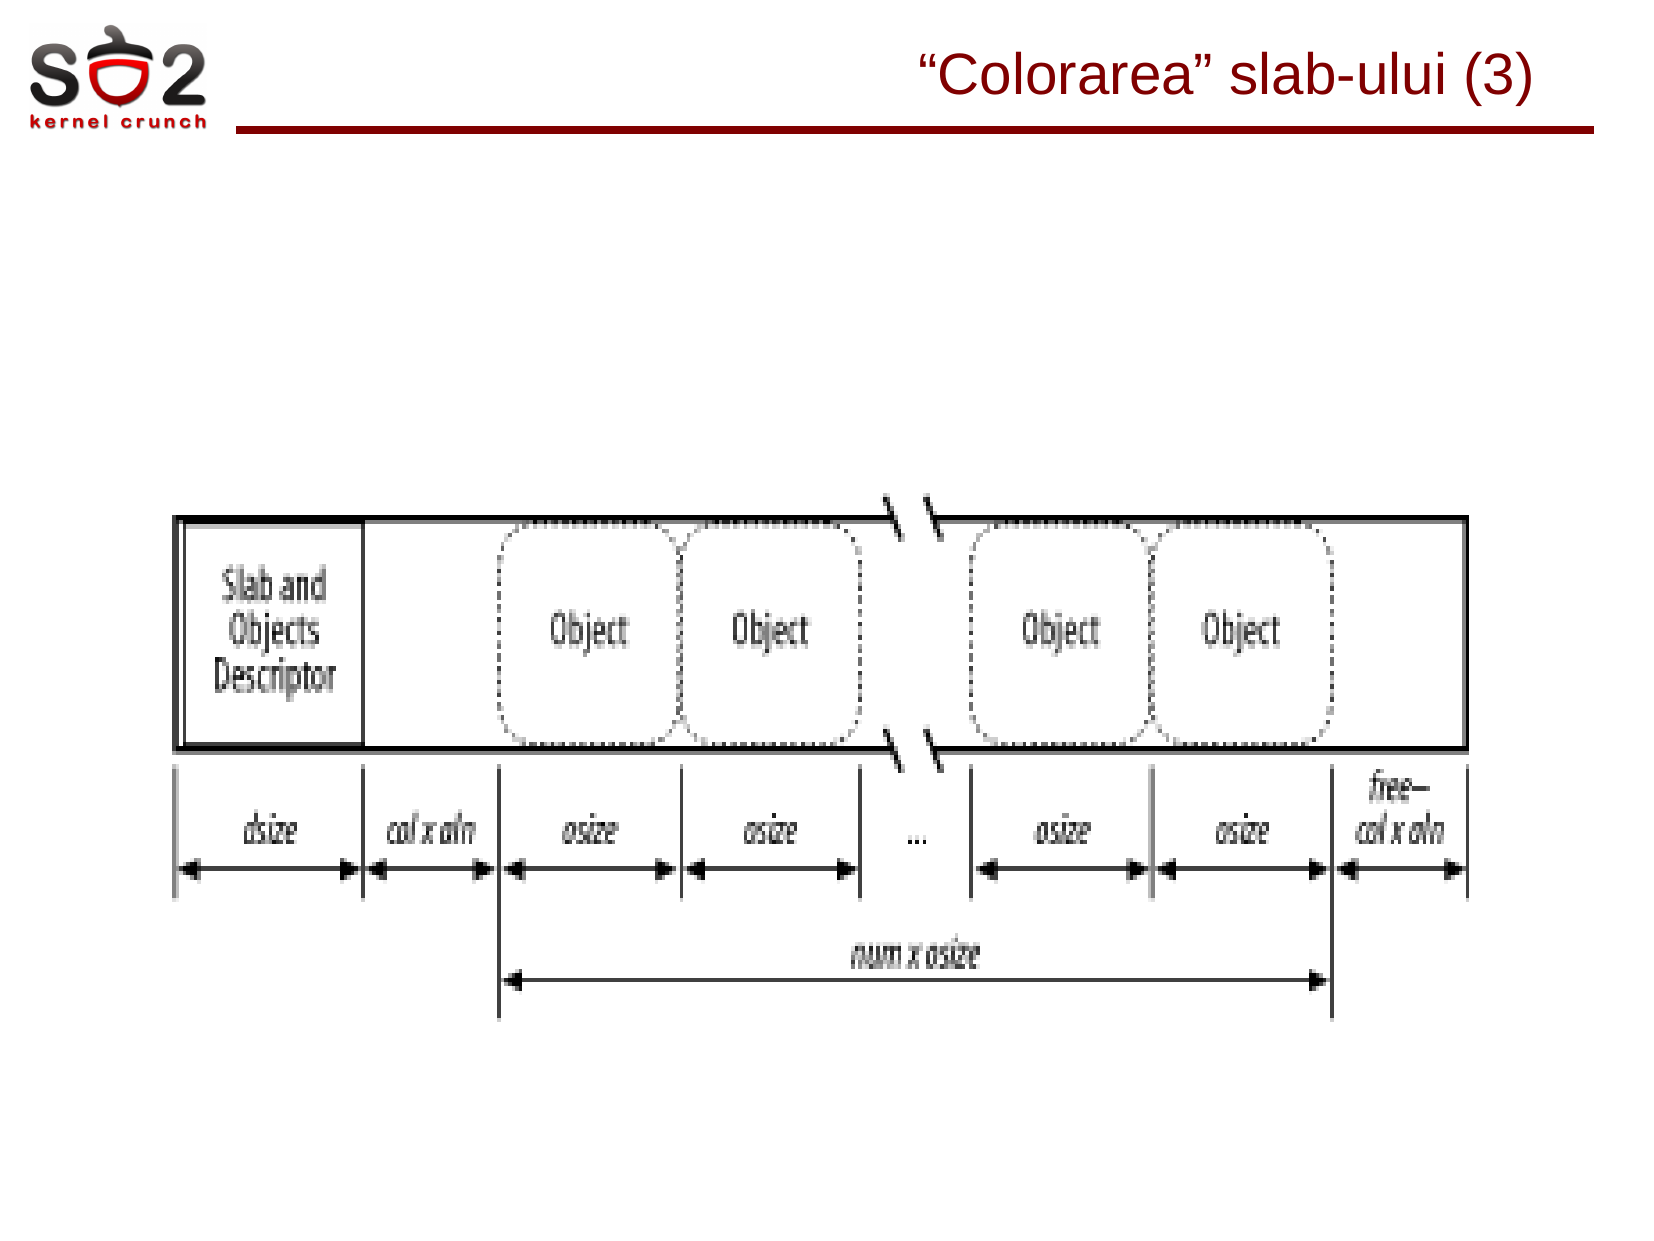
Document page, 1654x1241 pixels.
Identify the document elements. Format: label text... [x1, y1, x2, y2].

picture [169, 489, 1477, 1028]
picture [29, 23, 123, 130]
title “Colorarea” slab-ului (3) [123, 0, 1536, 148]
